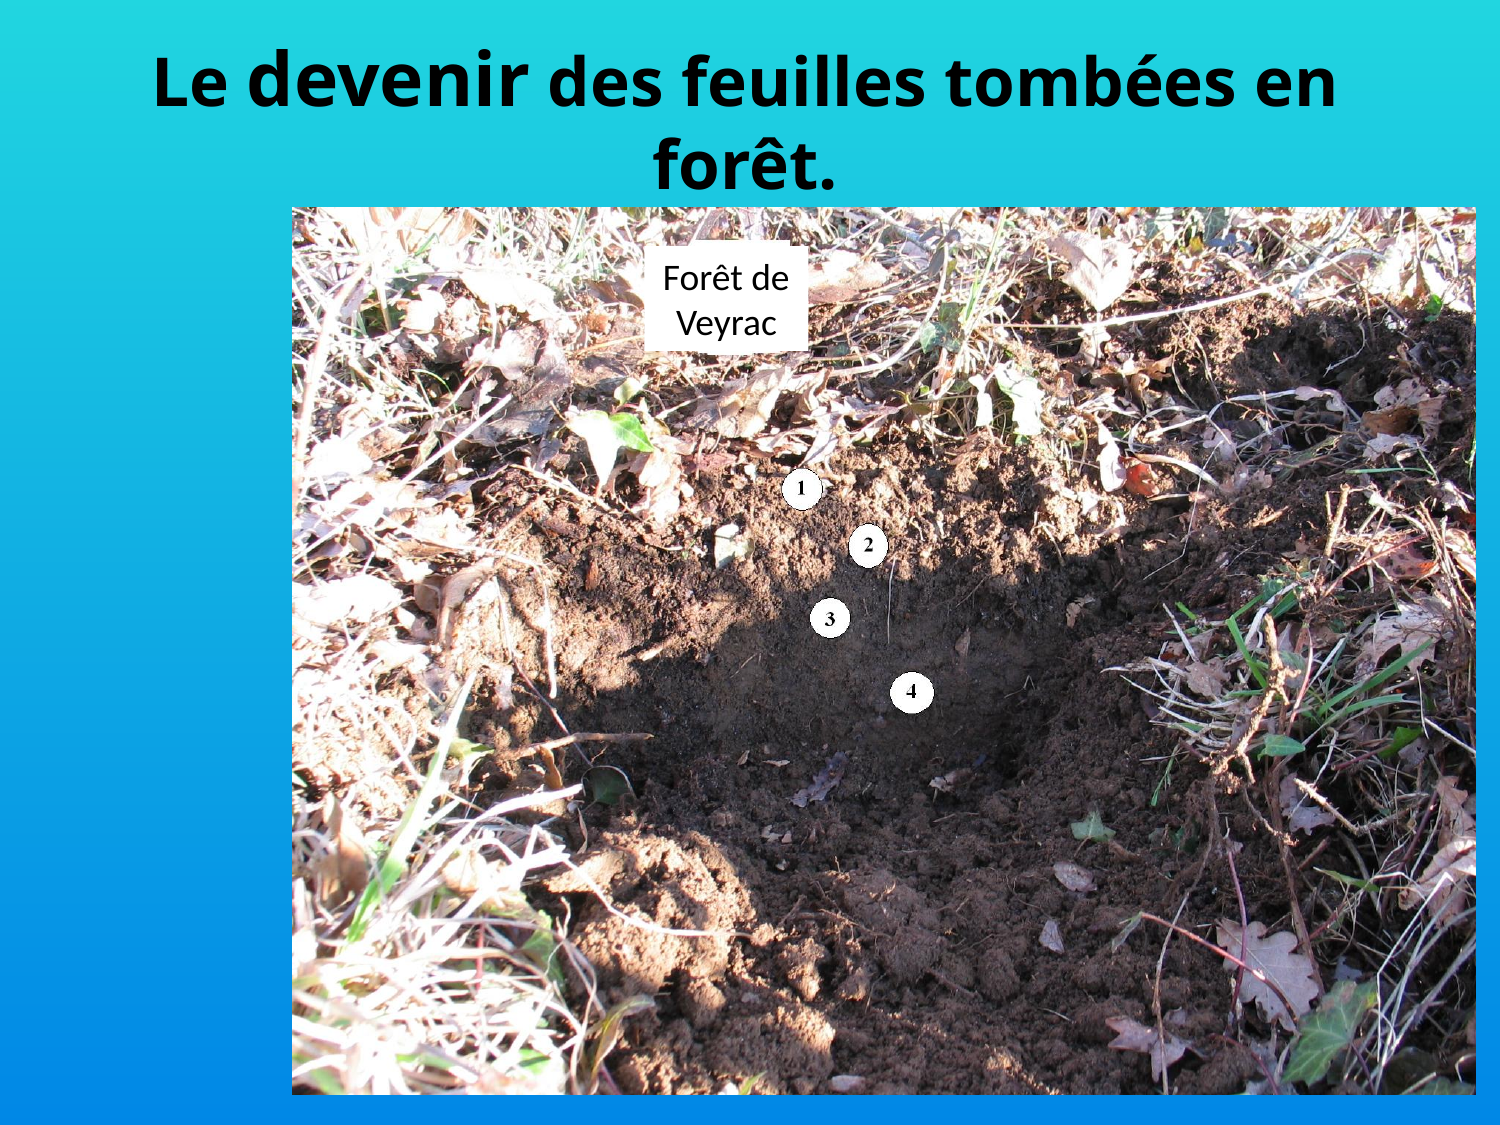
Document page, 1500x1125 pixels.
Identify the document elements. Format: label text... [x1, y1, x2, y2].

picture [0, 207, 1500, 1095]
title Le devenir des feuilles tombées en forêt. [70, 23, 1421, 211]
text_box Forêt de Veyrac [644, 246, 809, 351]
